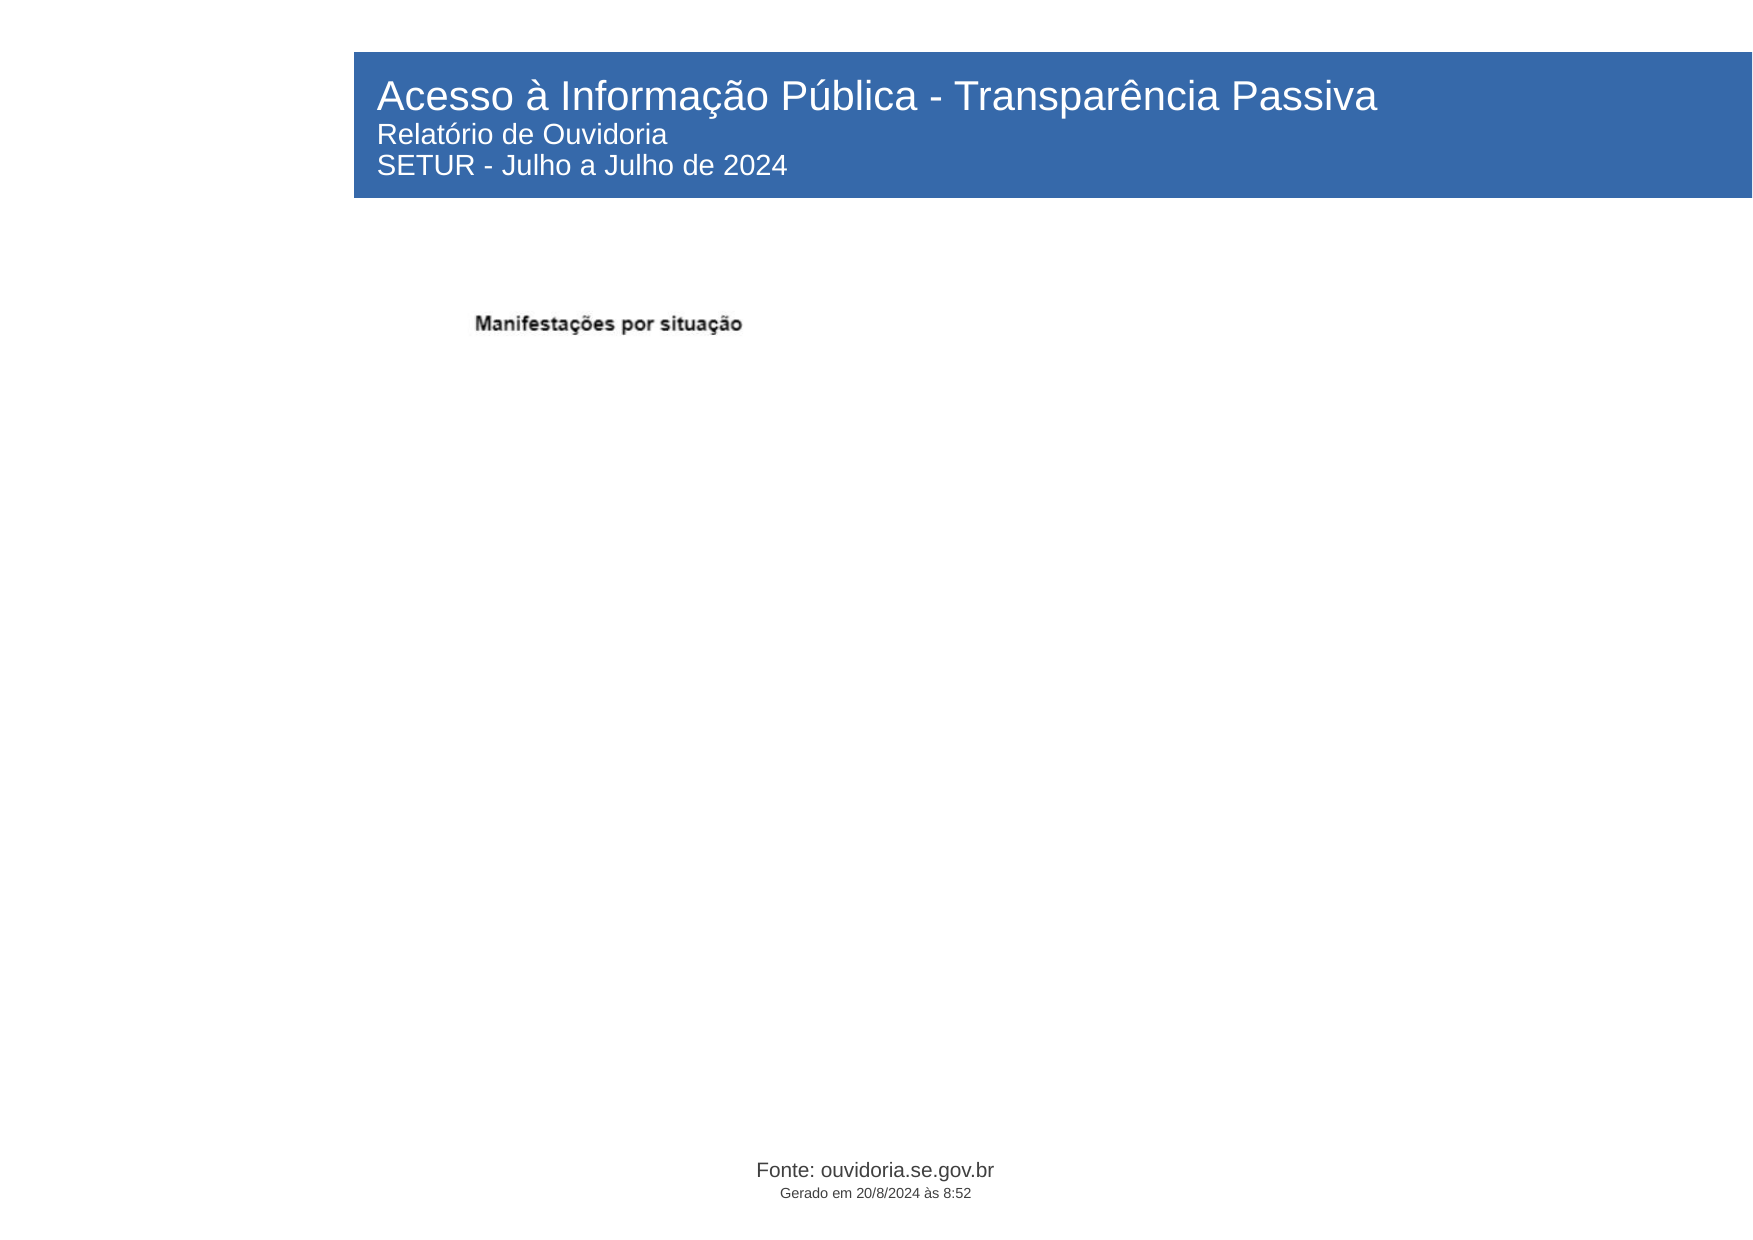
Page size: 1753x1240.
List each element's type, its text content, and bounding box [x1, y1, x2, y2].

text_box Fonte: ouvidoria.se.gov.br [756, 1158, 1023, 1188]
text_box [227, 211, 1527, 1028]
text_box Acesso à Informação Pública - Transparência Passiva Relatório de Ouvidoria SETUR - Julho a Julho de 2024 [376, 72, 1403, 186]
text_box [354, 52, 1752, 198]
text_box Gerado em 20/8/2024 às 8:52 [780, 1184, 999, 1208]
